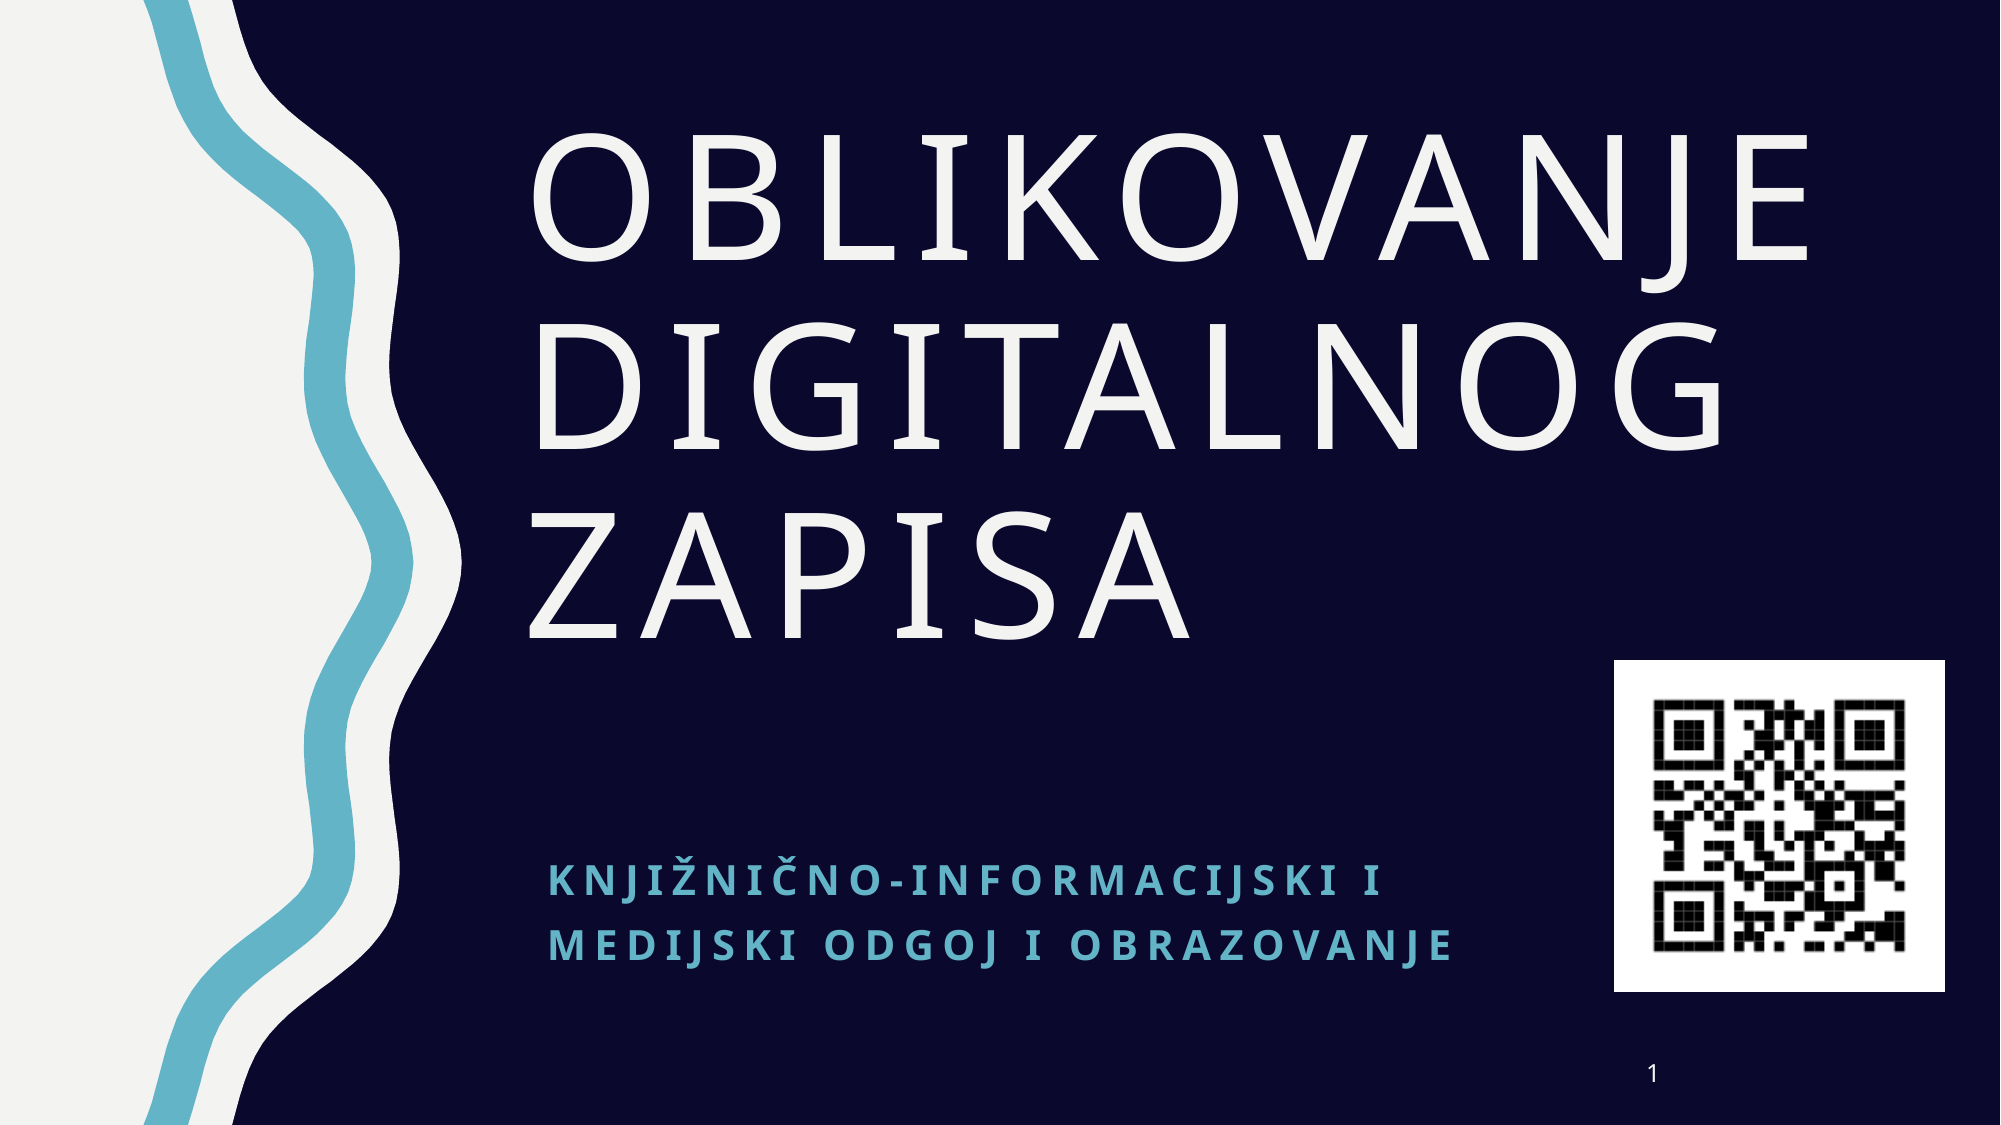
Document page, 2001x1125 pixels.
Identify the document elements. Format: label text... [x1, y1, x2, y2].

picture [1614, 660, 1945, 992]
list Knjižnično-informacijski i medijski odgoj i obrazovanje [397, 846, 1684, 1003]
text_box [1630, 1045, 1876, 1103]
text_box Oblikovanje digitalnog zapiSA [509, 102, 1862, 684]
